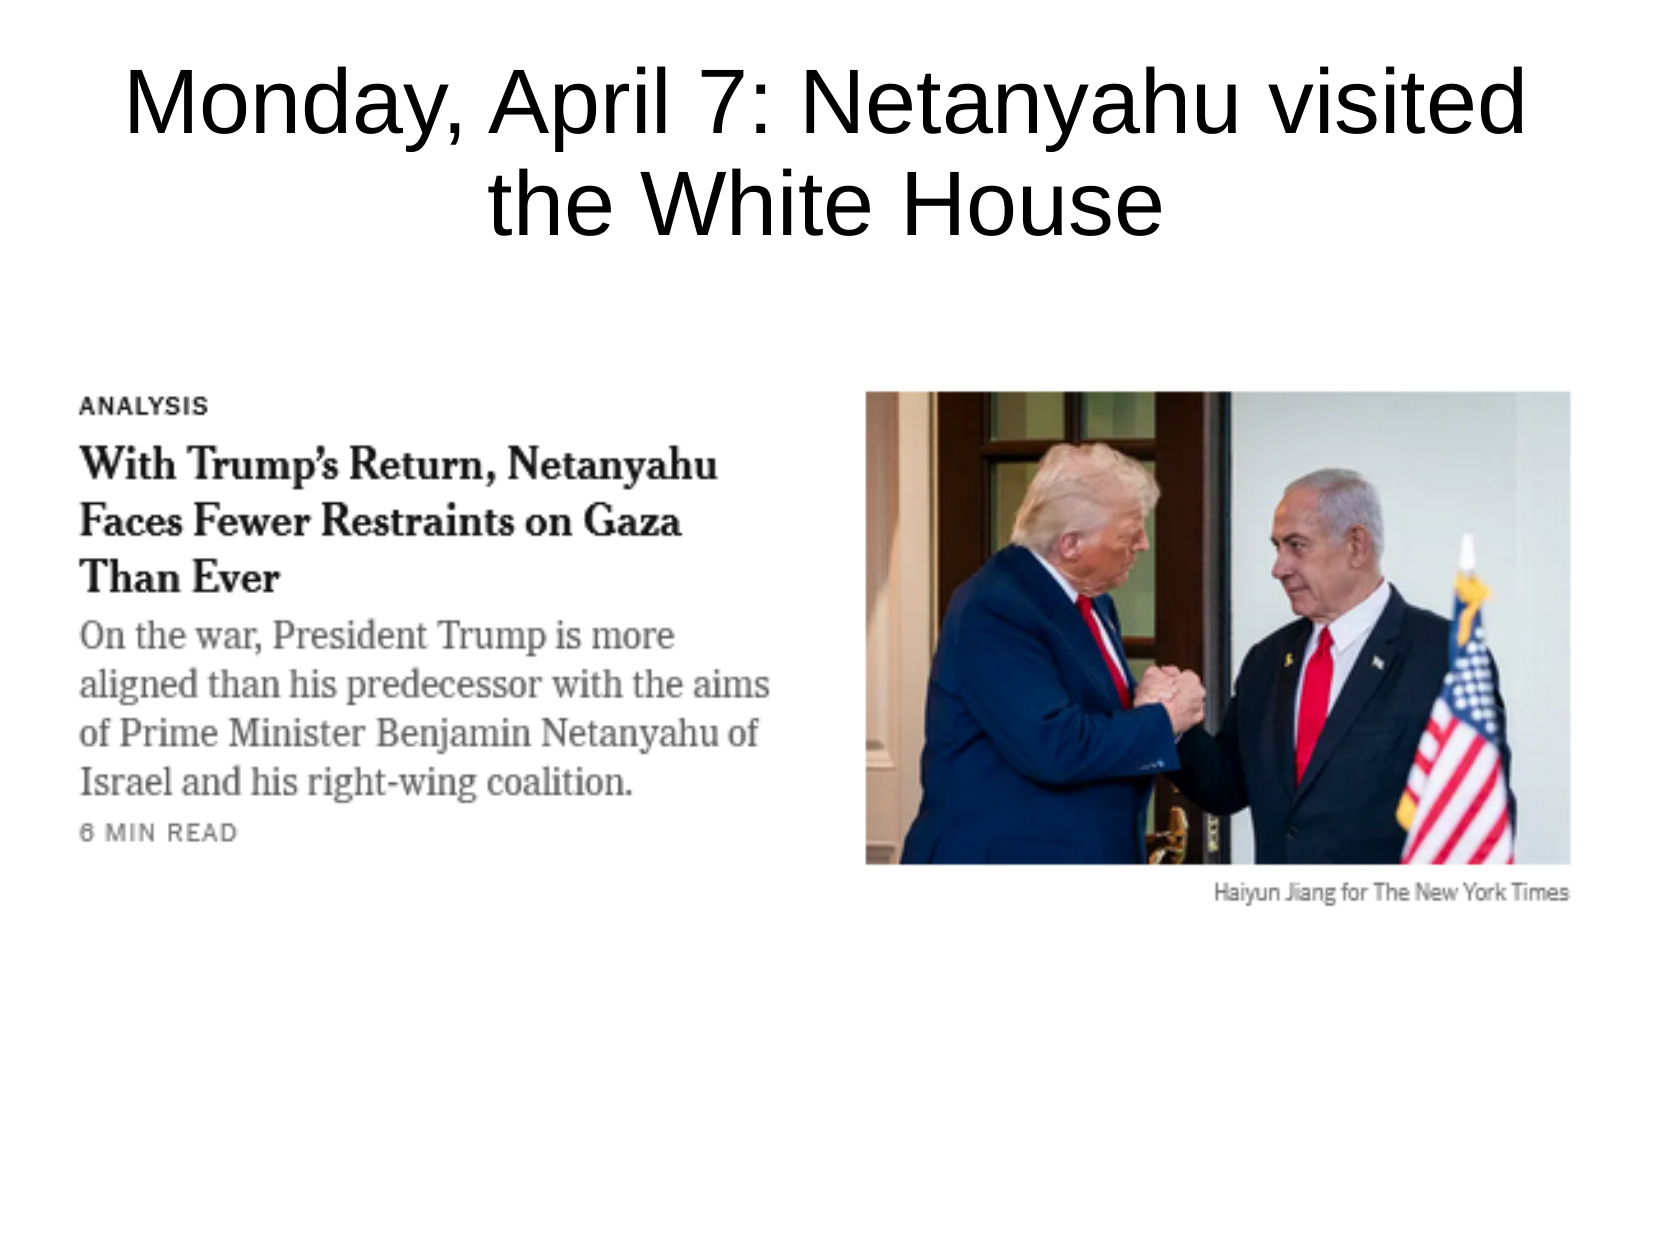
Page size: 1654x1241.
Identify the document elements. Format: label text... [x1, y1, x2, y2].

picture [47, 377, 1607, 945]
title Monday, April 7: Netanyahu visited the White House [82, 49, 1571, 257]
